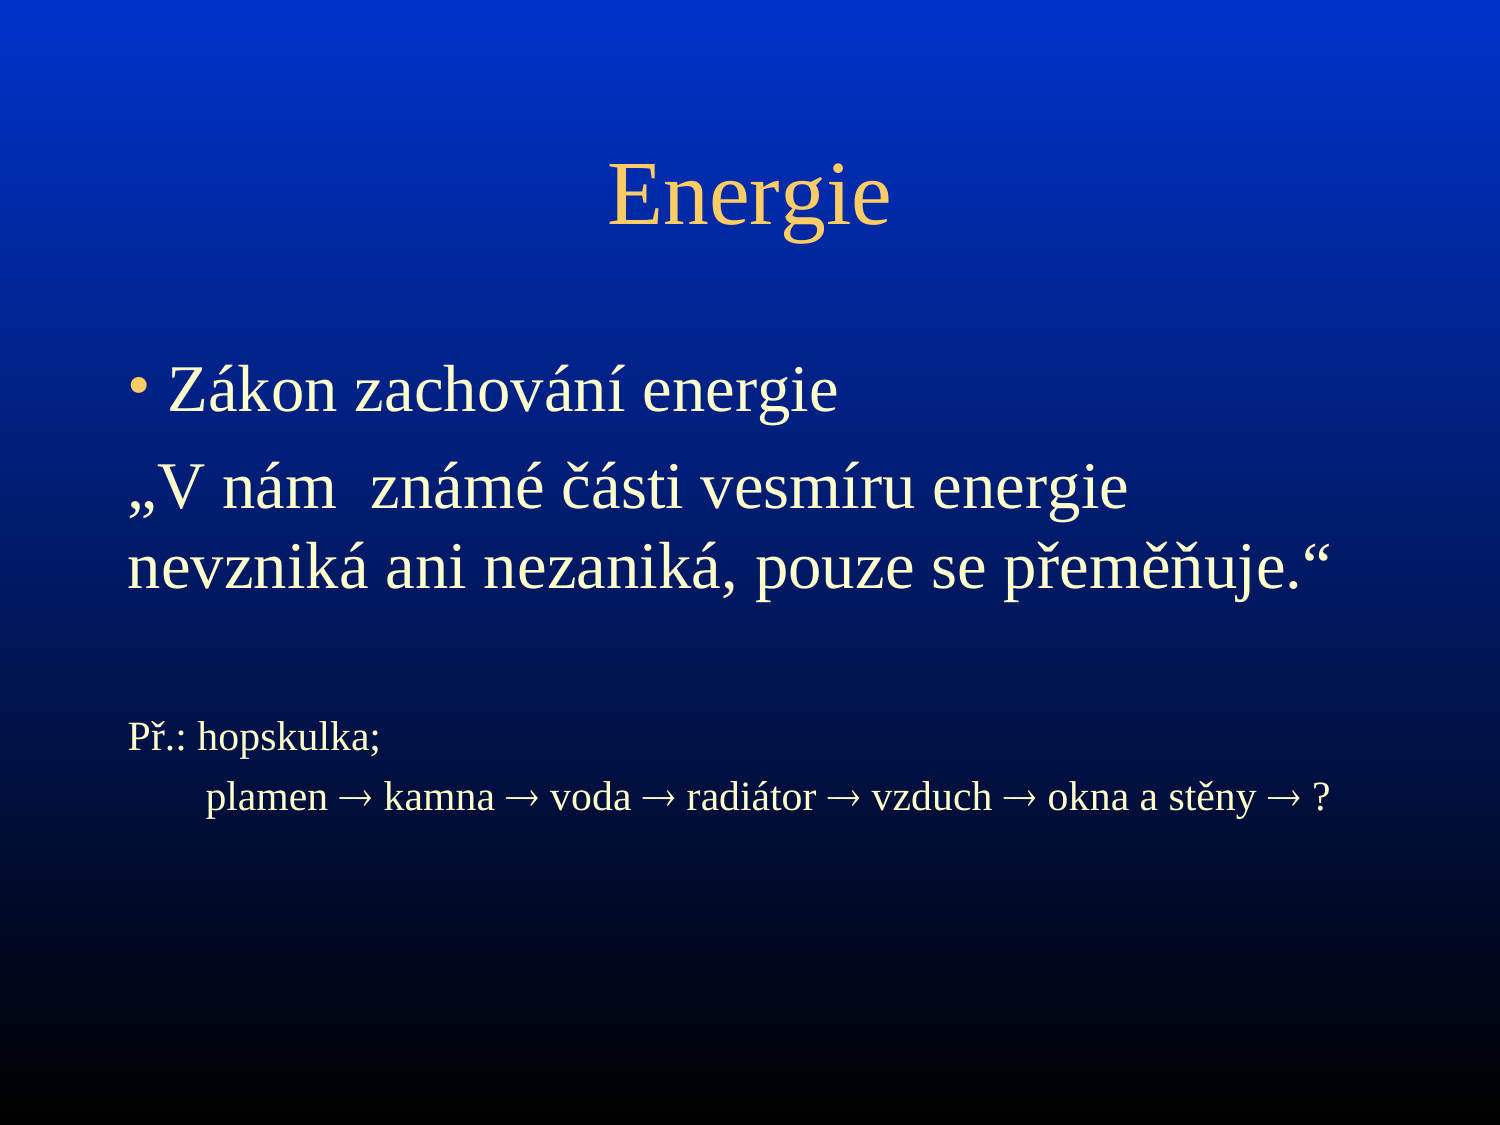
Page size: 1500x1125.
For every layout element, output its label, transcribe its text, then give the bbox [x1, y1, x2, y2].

title Energie [112, 37, 1388, 250]
list Zákon zachování energie „V nám známé části vesmíru energie nevzniká ani nezaniká, pouze se přeměňuje.“ Př.: hopskulka; plamen  kamna  voda  radiátor  vzduch  okna a stěny  ? [112, 337, 1388, 1013]
